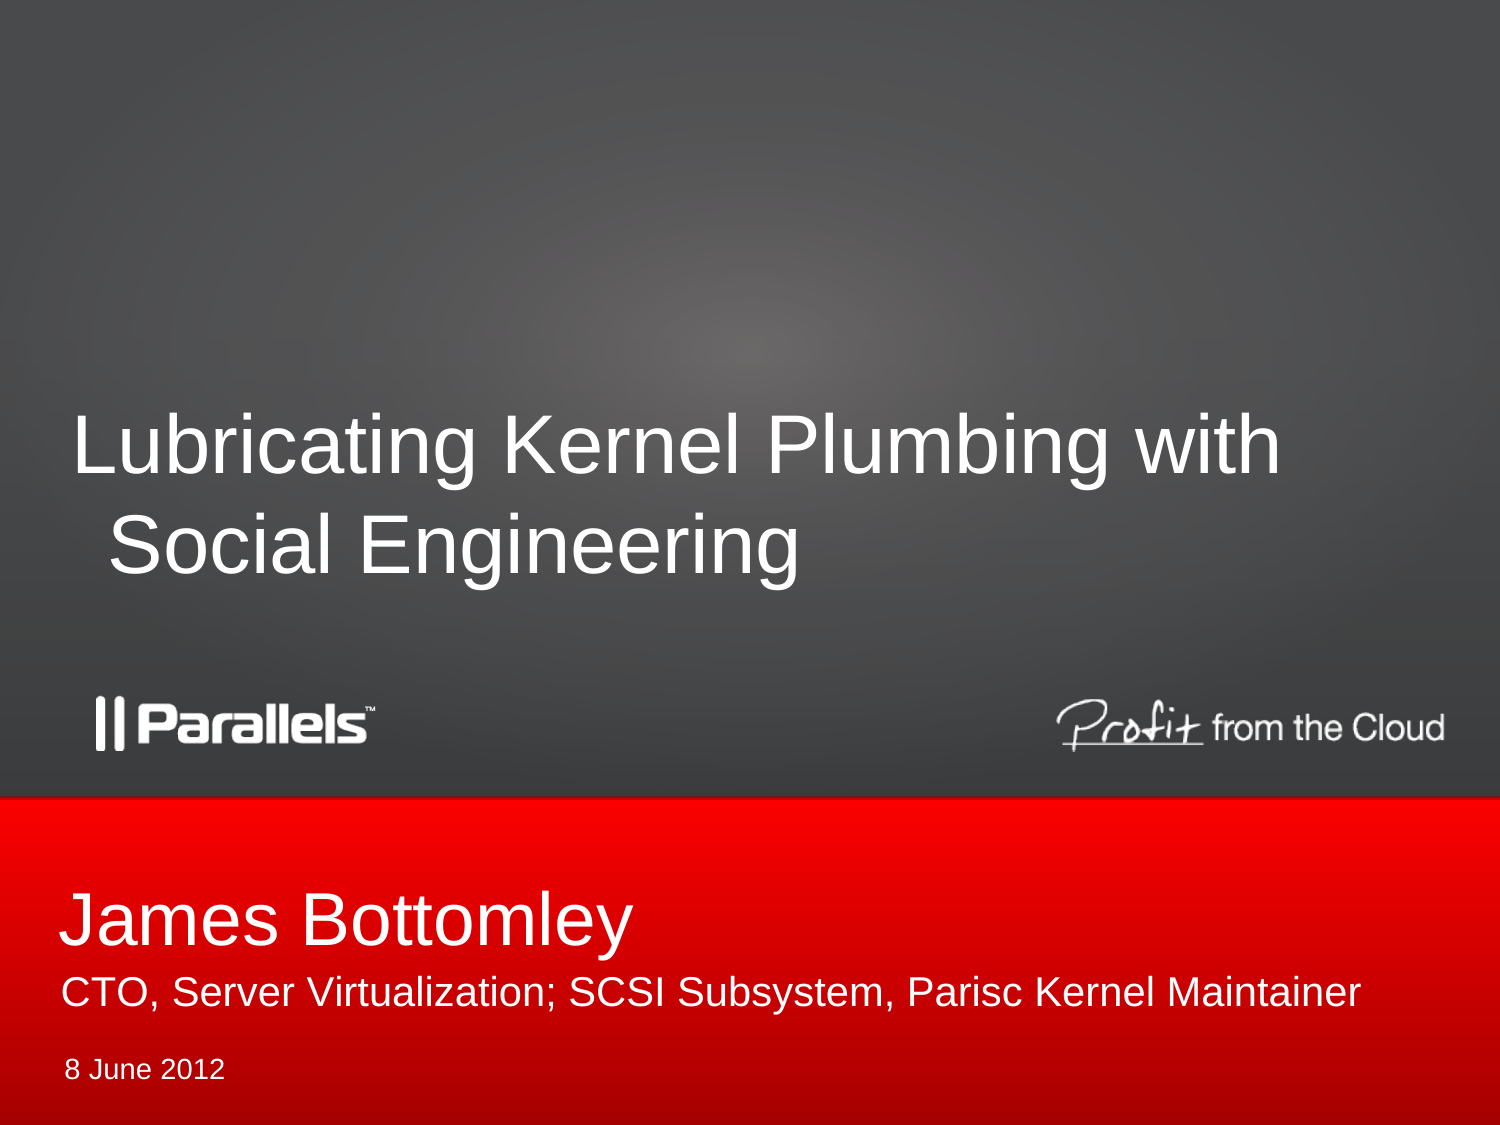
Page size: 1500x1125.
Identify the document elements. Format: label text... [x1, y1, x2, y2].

text_box 8 June 2012 [48, 1042, 423, 1105]
text_box CTO, Server Virtualization; SCSI Subsystem, Parisc Kernel Maintainer [45, 956, 1429, 1023]
text_box Lubricating Kernel Plumbing with Social Engineering [55, 165, 1460, 617]
picture [0, 0, 1500, 800]
text_box James Bottomley [43, 861, 1045, 968]
